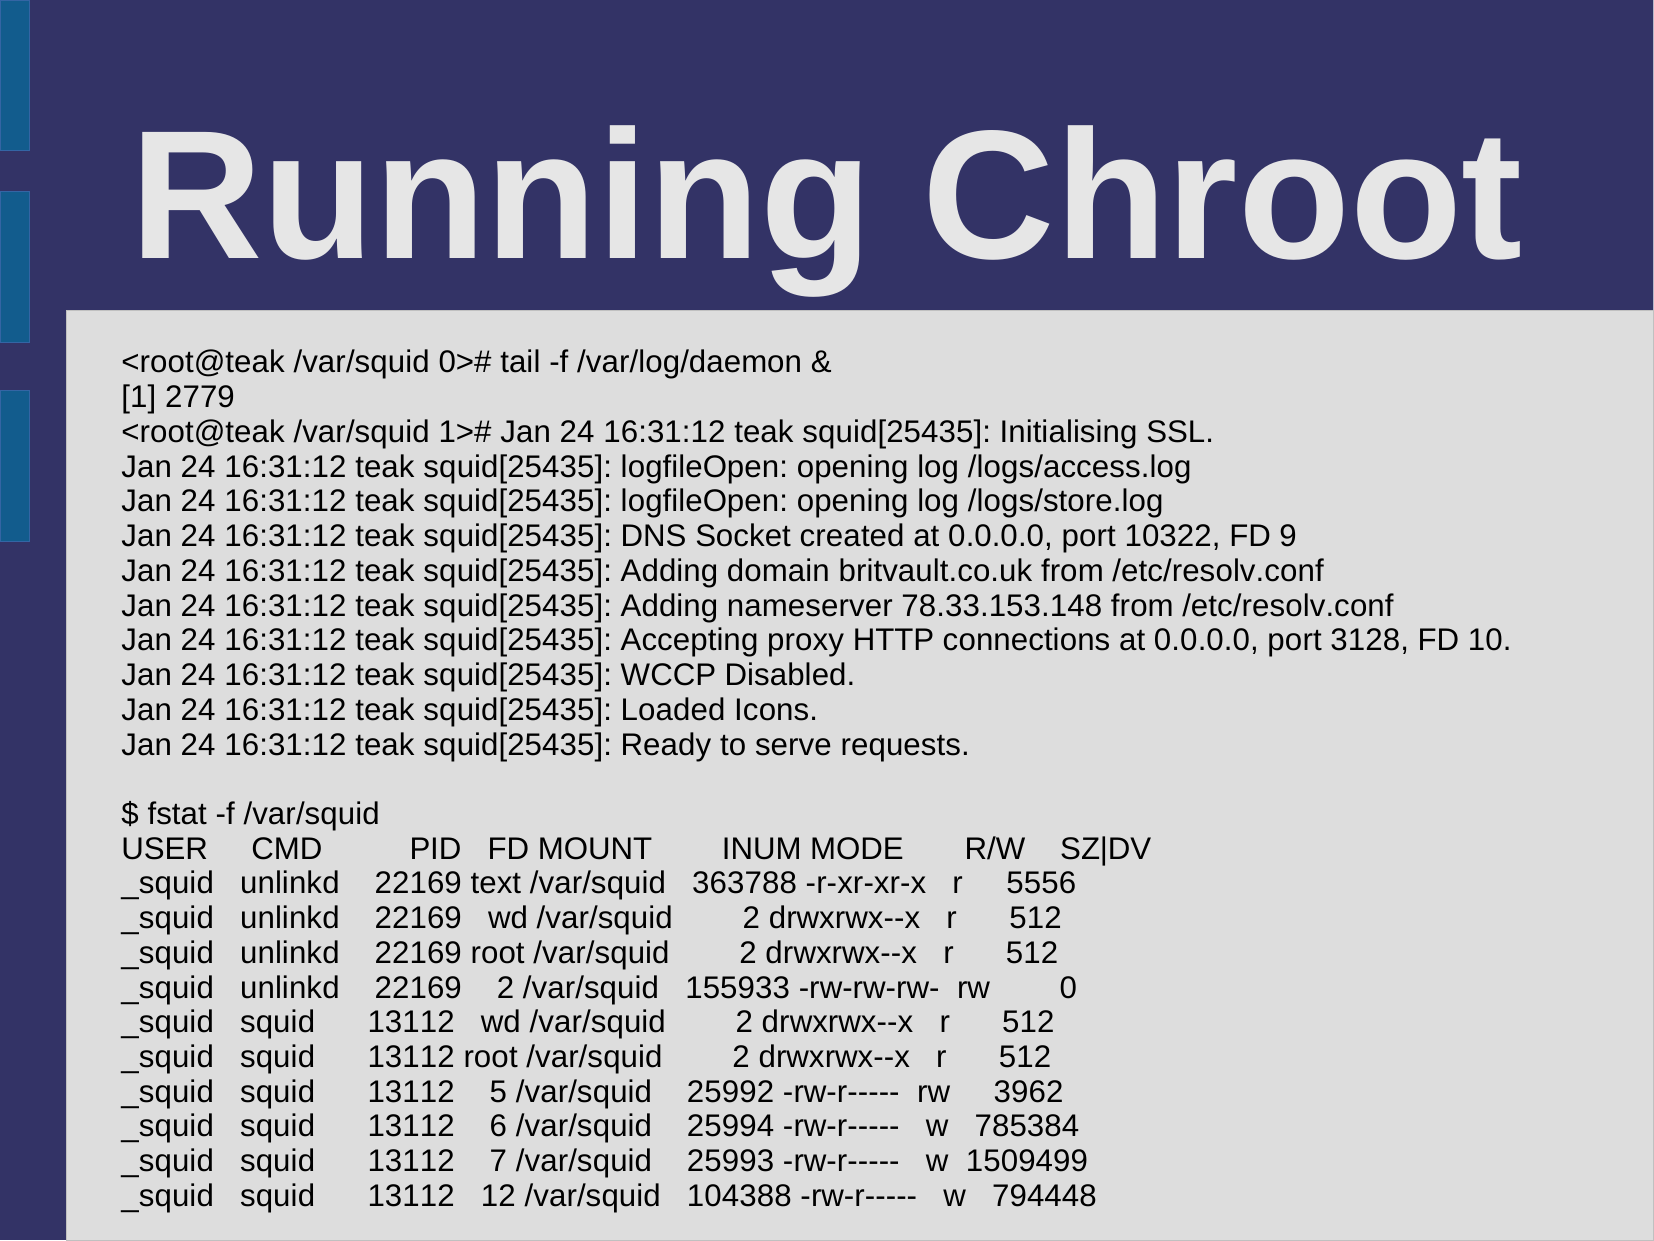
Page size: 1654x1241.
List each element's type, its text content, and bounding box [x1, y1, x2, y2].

title Running Chroot [121, 91, 1534, 299]
list <root@teak /var/squid 0># tail -f /var/log/daemon & [1] 2779 <root@teak /var/squid 1># Jan 24 16:31:12 teak squid[25435]: Initialising SSL. Jan 24 16:31:12 teak squid[25435]: logfileOpen: opening log /logs/access.log Jan 24 16:31:12 teak squid[25435]: logfileOpen: opening log /logs/store.log Jan 24 16:31:12 teak squid[25435]: DNS Socket created at 0.0.0.0, port 10322, FD 9 Jan 24 16:31:12 teak squid[25435]: Adding domain britvault.co.uk from /etc/resolv.conf Jan 24 16:31:12 teak squid[25435]: Adding nameserver 78.33.153.148 from /etc/resolv.conf Jan 24 16:31:12 teak squid[25435]: Accepting proxy HTTP connections at 0.0.0.0, port 3128, FD 10. Jan 24 16:31:12 teak squid[25435]: WCCP Disabled. Jan 24 16:31:12 teak squid[25435]: Loaded Icons. Jan 24 16:31:12 teak squid[25435]: Ready to serve requests. $ fstat -f /var/squid USER CMD PID FD MOUNT INUM MODE R/W SZ|DV _squid unlinkd 22169 text /var/squid 363788 -r-xr-xr-x r 5556 _squid unlinkd 22169 wd /var/squid 2 drwxrwx--x r 512 _squid unlinkd 22169 root /var/squid 2 drwxrwx--x r 512 _squid unlinkd 22169 2 /var/squid 155933 -rw-rw-rw- rw 0 _squid squid 13112 wd /var/squid 2 drwxrwx--x r 512 _squid squid 13112 root /var/squid 2 drwxrwx--x r 512 _squid squid 13112 5 /var/squid 25992 -rw-r----- rw 3962 _squid squid 13112 6 /var/squid 25994 -rw-r----- w 785384 _squid squid 13112 7 /var/squid 25993 -rw-r----- w 1509499 _squid squid 13112 12 /var/squid 104388 -rw-r----- w 794448 [121, 344, 1534, 1213]
